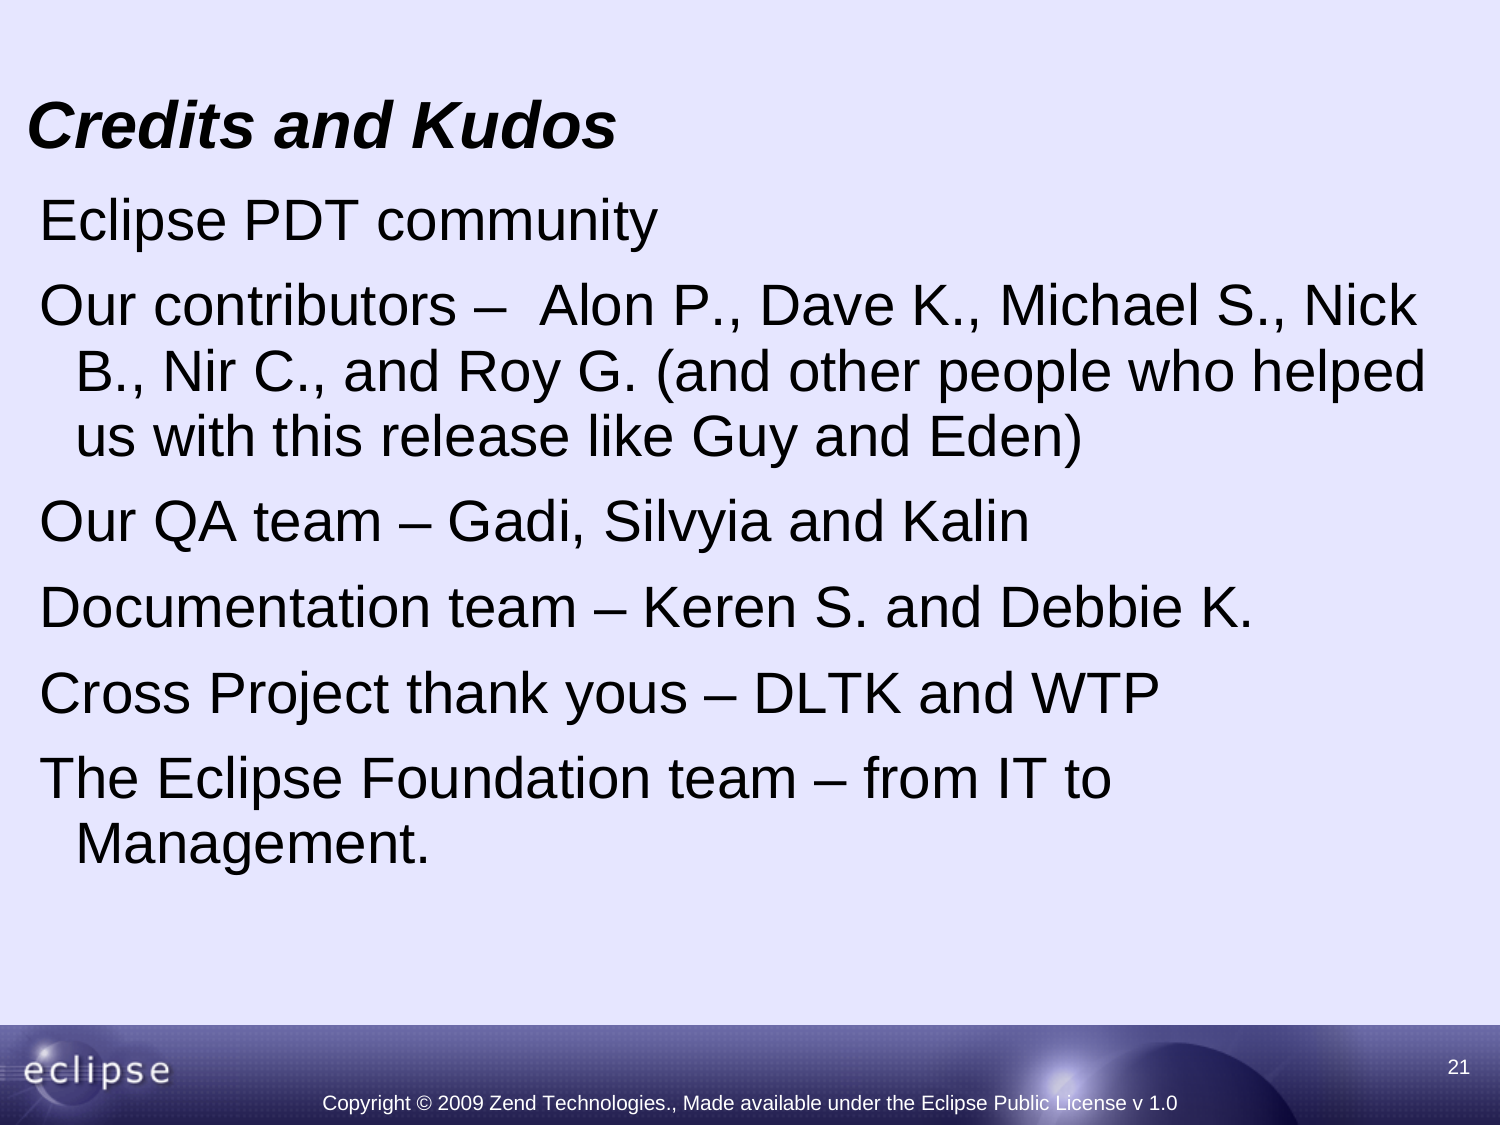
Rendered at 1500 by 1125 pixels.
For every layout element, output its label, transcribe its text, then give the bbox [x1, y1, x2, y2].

picture [0, 1025, 1500, 1125]
title Credits and Kudos [26, 84, 1474, 172]
list Eclipse PDT community Our contributors – Alon P., Dave K., Michael S., Nick B., Nir C., and Roy G. (and other people who helped us with this release like Guy and Eden) Our QA team – Gadi, Silvyia and Kalin Documentation team – Keren S. and Debbie K. Cross Project thank yous – DLTK and WTP The Eclipse Foundation team – from IT to Management. [37, 187, 1463, 1021]
